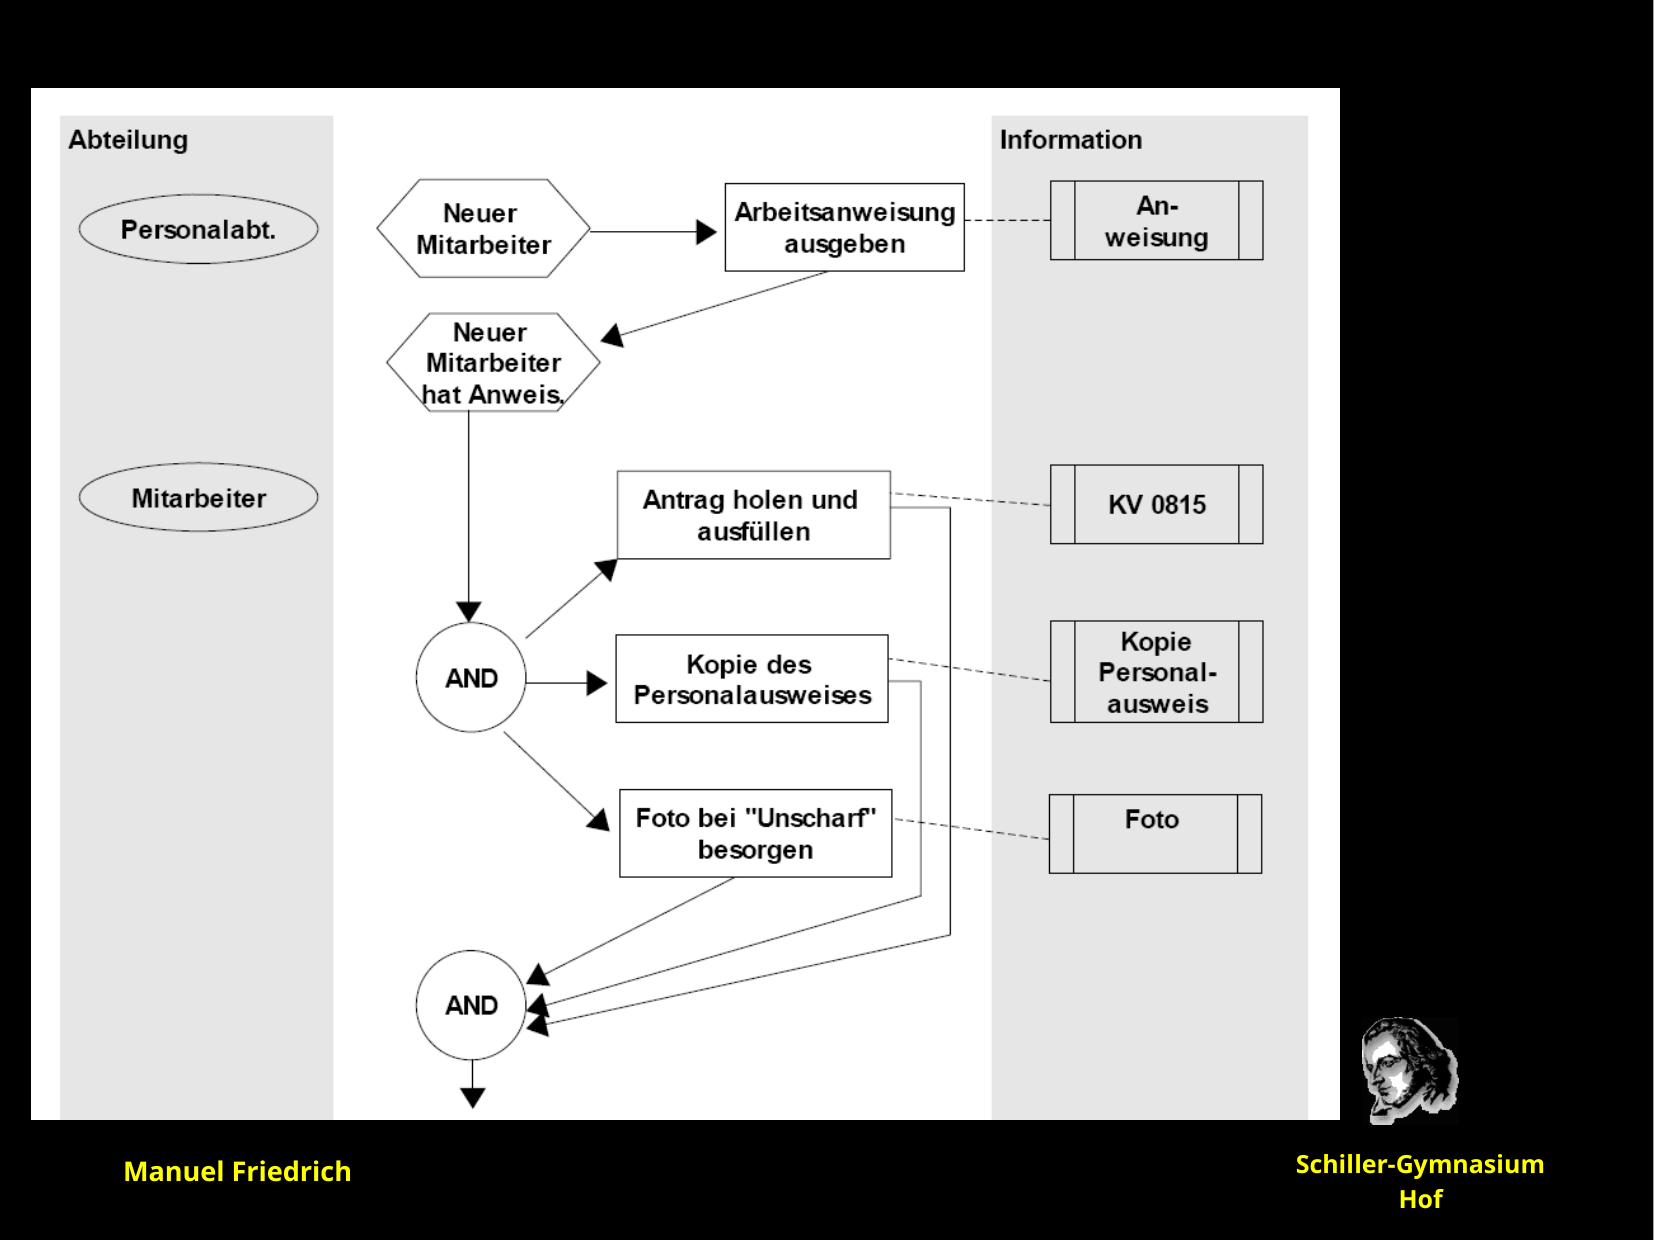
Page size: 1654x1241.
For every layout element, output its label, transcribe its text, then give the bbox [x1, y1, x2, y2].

picture [1362, 1017, 1459, 1126]
text_box Schiller-Gymnasium Hof [1295, 1145, 1546, 1216]
text_box Manuel Friedrich [123, 1151, 353, 1191]
picture [31, 88, 1340, 1120]
